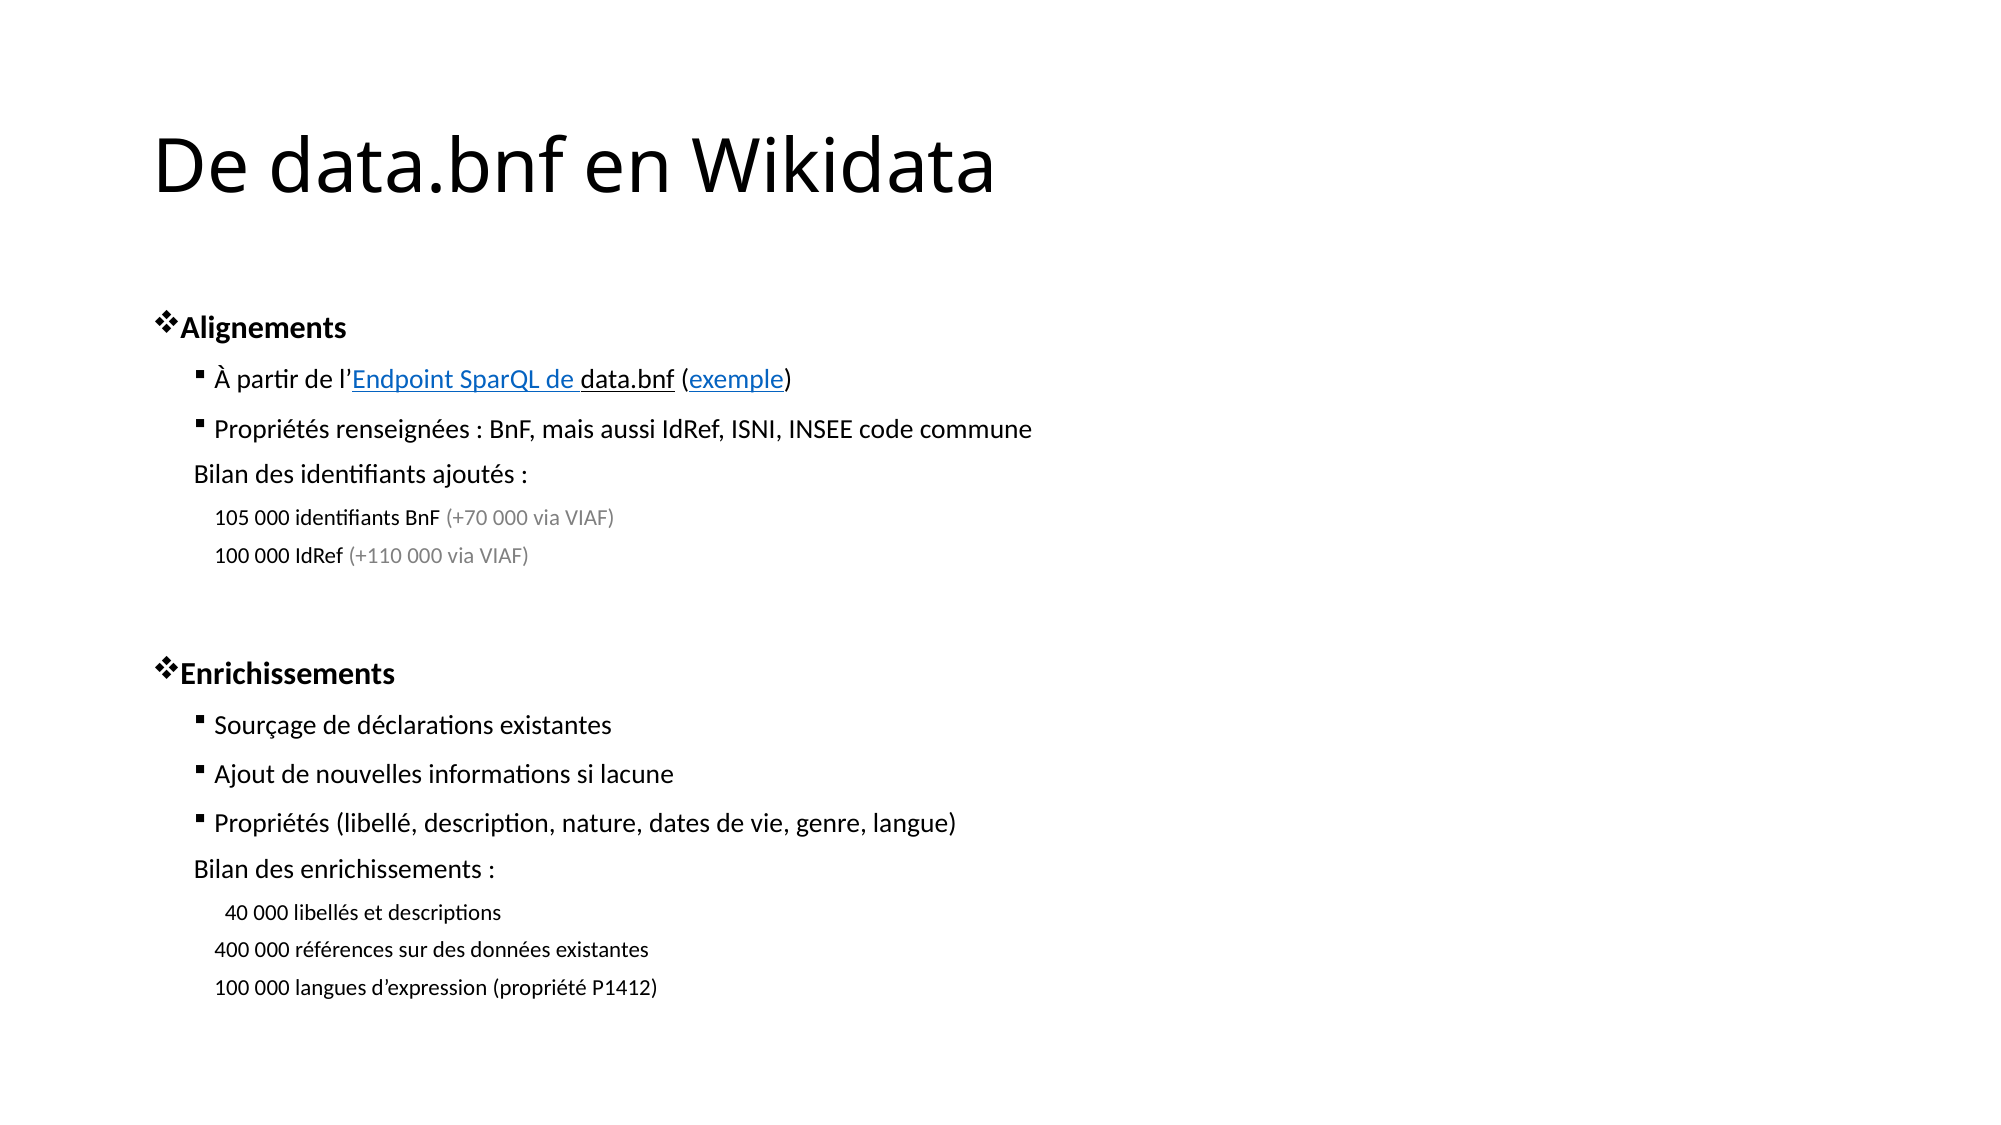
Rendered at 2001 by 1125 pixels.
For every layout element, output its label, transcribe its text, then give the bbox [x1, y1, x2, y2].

title De data.bnf en Wikidata [137, 59, 1863, 278]
list Alignements À partir de l’Endpoint SparQL de data.bnf (exemple) Propriétés renseignées : BnF, mais aussi IdRef, ISNI, INSEE code commune Bilan des identifiants ajoutés : 105 000 identifiants BnF (+70 000 via VIAF) 100 000 IdRef (+110 000 via VIAF) Enrichissements Sourçage de déclarations existantes Ajout de nouvelles informations si lacune Propriétés (libellé, description, nature, dates de vie, genre, langue) Bilan des enrichissements : 40 000 libellés et descriptions 400 000 références sur des données existantes 100 000 langues d’expression (propriété P1412) [137, 299, 1648, 1020]
